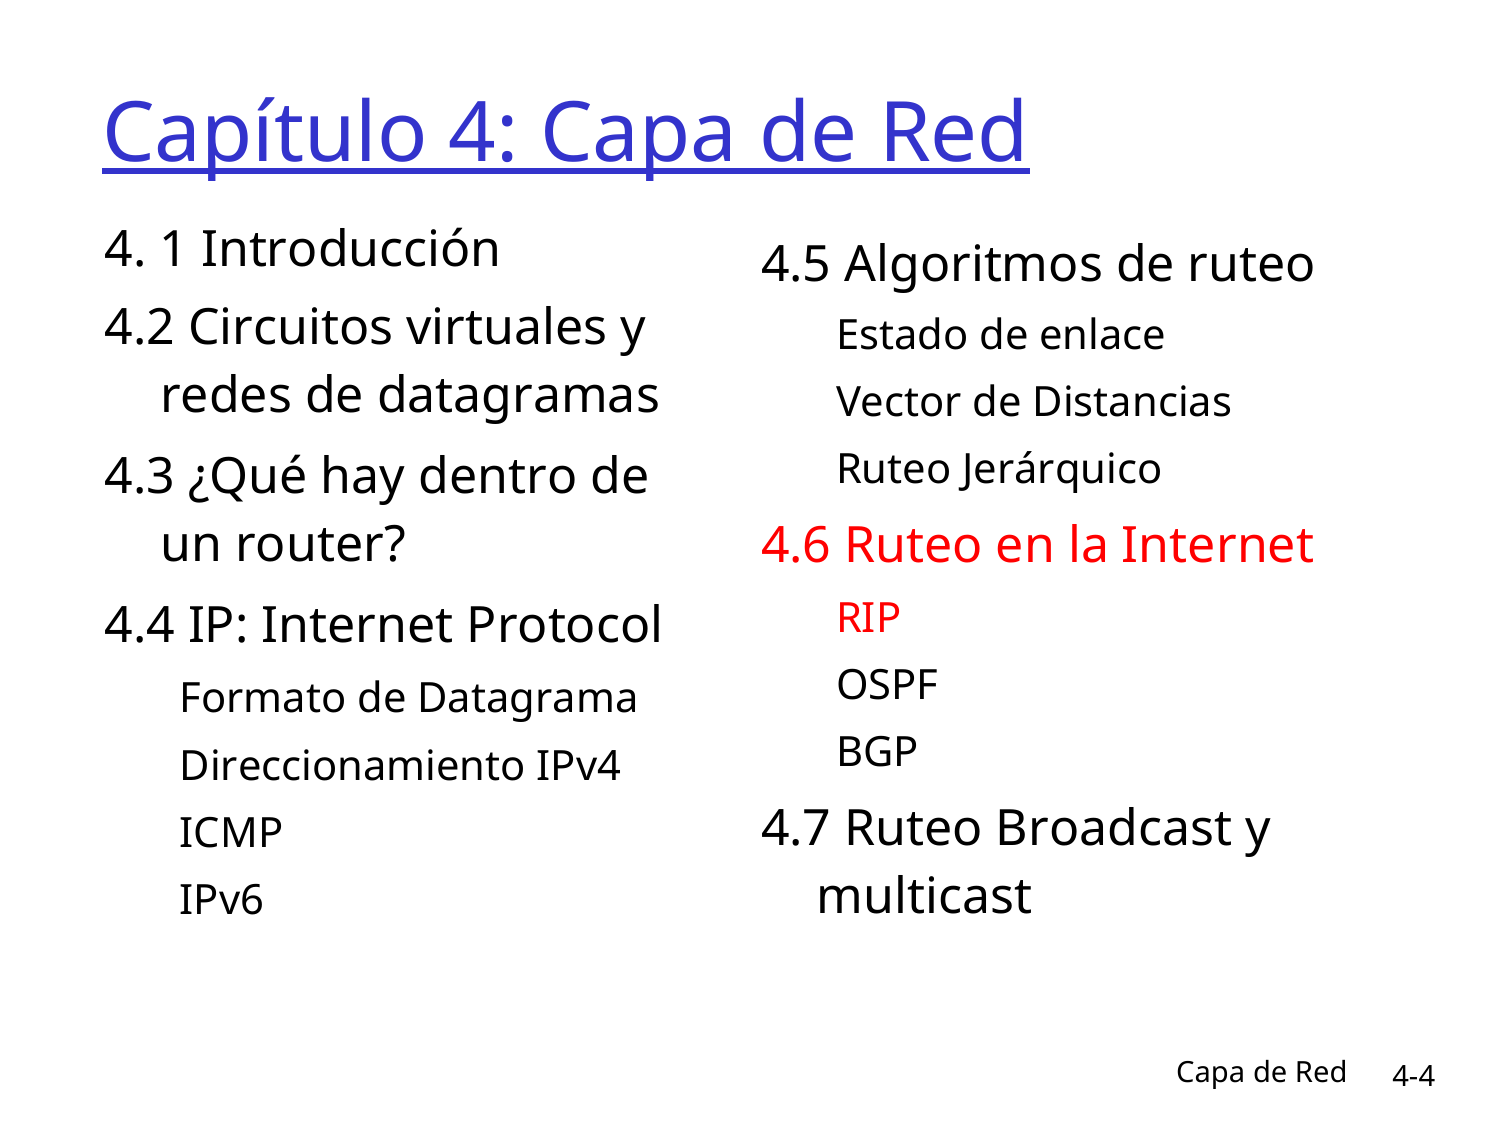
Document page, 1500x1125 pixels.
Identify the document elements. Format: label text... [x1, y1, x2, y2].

list 4. 1 Introducción 4.2 Circuitos virtuales y redes de datagramas 4.3 ¿Qué hay dentro de un router? 4.4 IP: Internet Protocol Formato de Datagrama Direccionamiento IPv4 ICMP IPv6 [89, 209, 715, 1024]
title Capítulo 4: Capa de Red [87, 37, 1363, 225]
list 4.5 Algoritmos de ruteo Estado de enlace Vector de Distancias Ruteo Jerárquico 4.6 Ruteo en la Internet RIP OSPF BGP 4.7 Ruteo Broadcast y multicast [746, 224, 1426, 1038]
